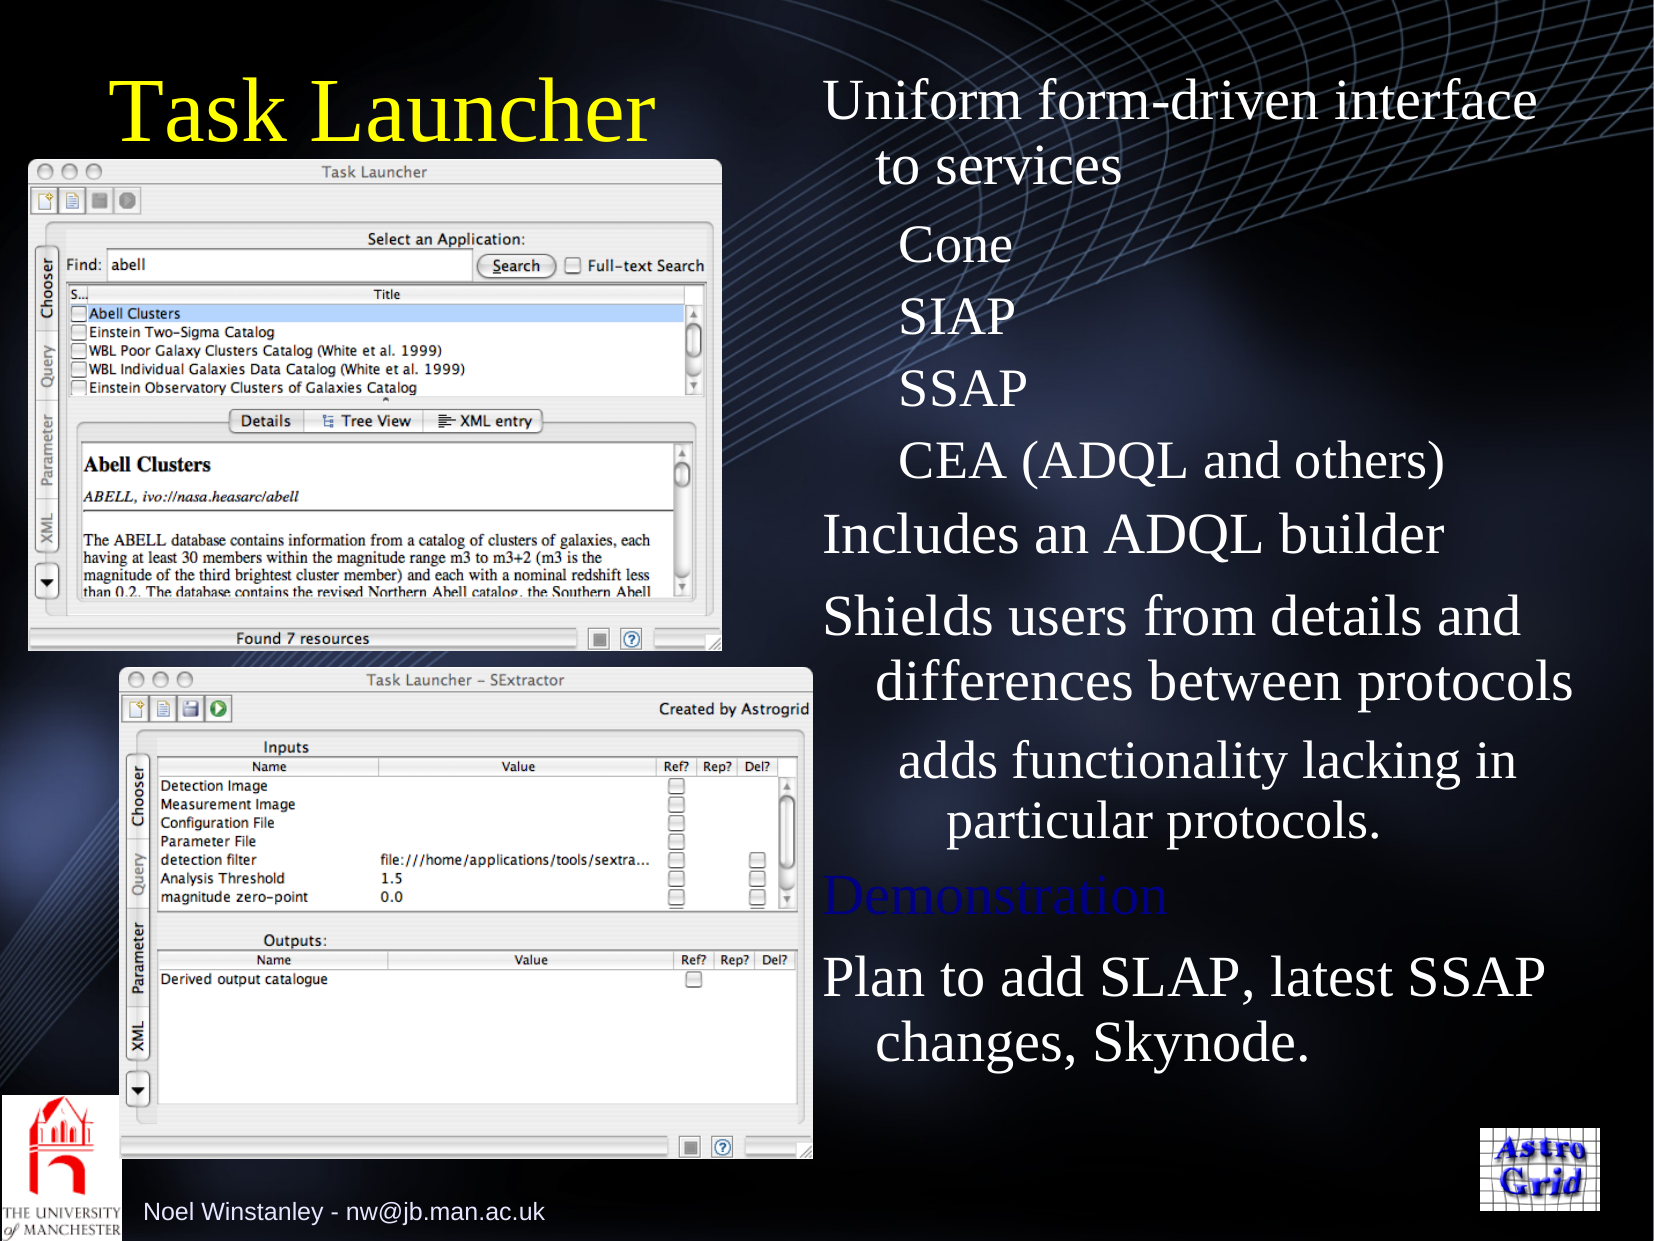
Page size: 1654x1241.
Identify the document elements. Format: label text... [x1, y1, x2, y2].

picture [0, 0, 1654, 1241]
title Task Launcher [108, 26, 1534, 196]
list Uniform form-driven interface to services Cone SIAP SSAP CEA (ADQL and others) Includes an ADQL builder Shields users from details and differences between protocols adds functionality lacking in particular protocols. Demonstration Plan to add SLAP, latest SSAP changes, Skynode. [804, 67, 1588, 1230]
